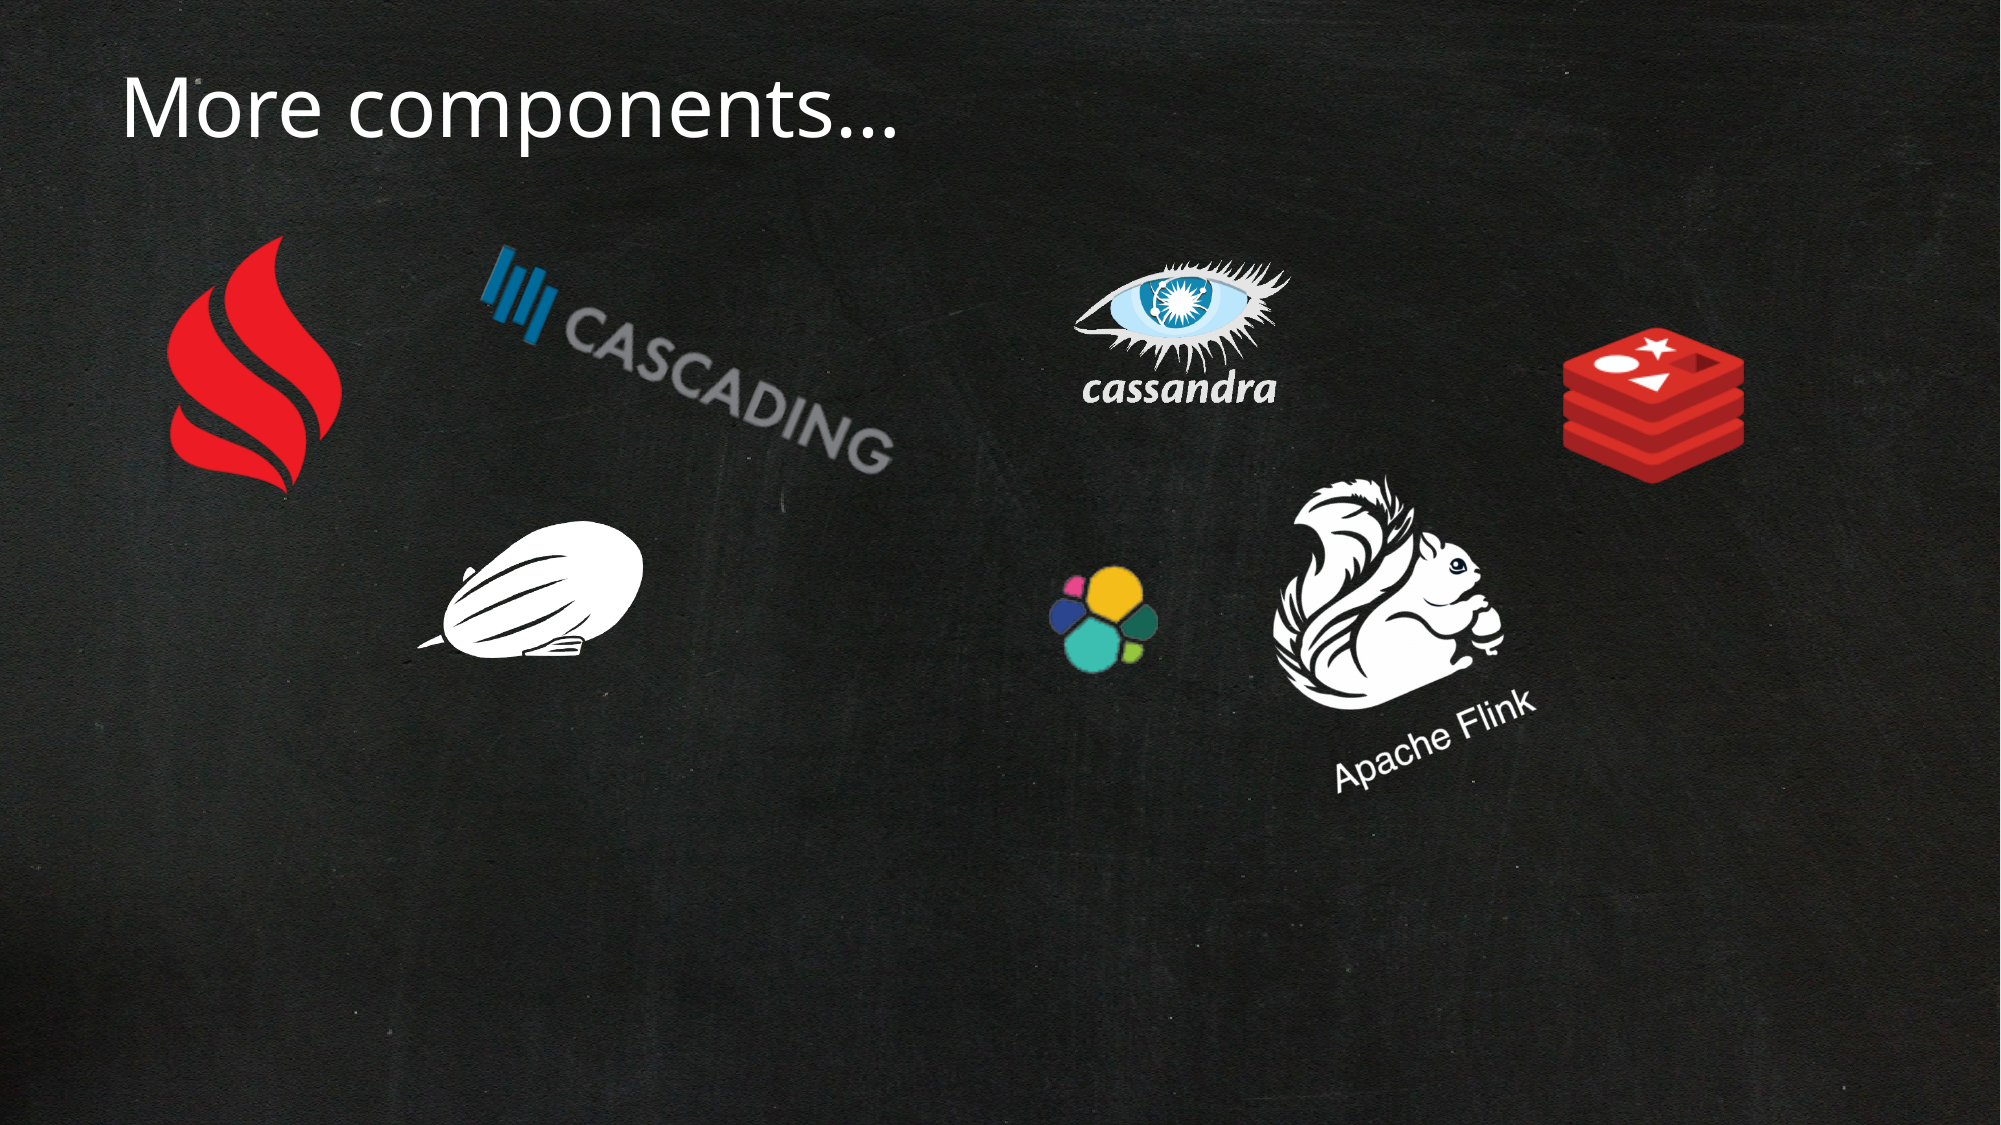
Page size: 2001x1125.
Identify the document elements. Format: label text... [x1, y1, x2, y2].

picture [467, 239, 913, 496]
picture [1021, 553, 1179, 689]
picture [1562, 313, 1746, 498]
title More components… [104, 2, 1830, 220]
picture [122, 236, 384, 498]
picture [417, 521, 643, 658]
picture [1182, 414, 1584, 818]
picture [1069, 255, 1295, 406]
